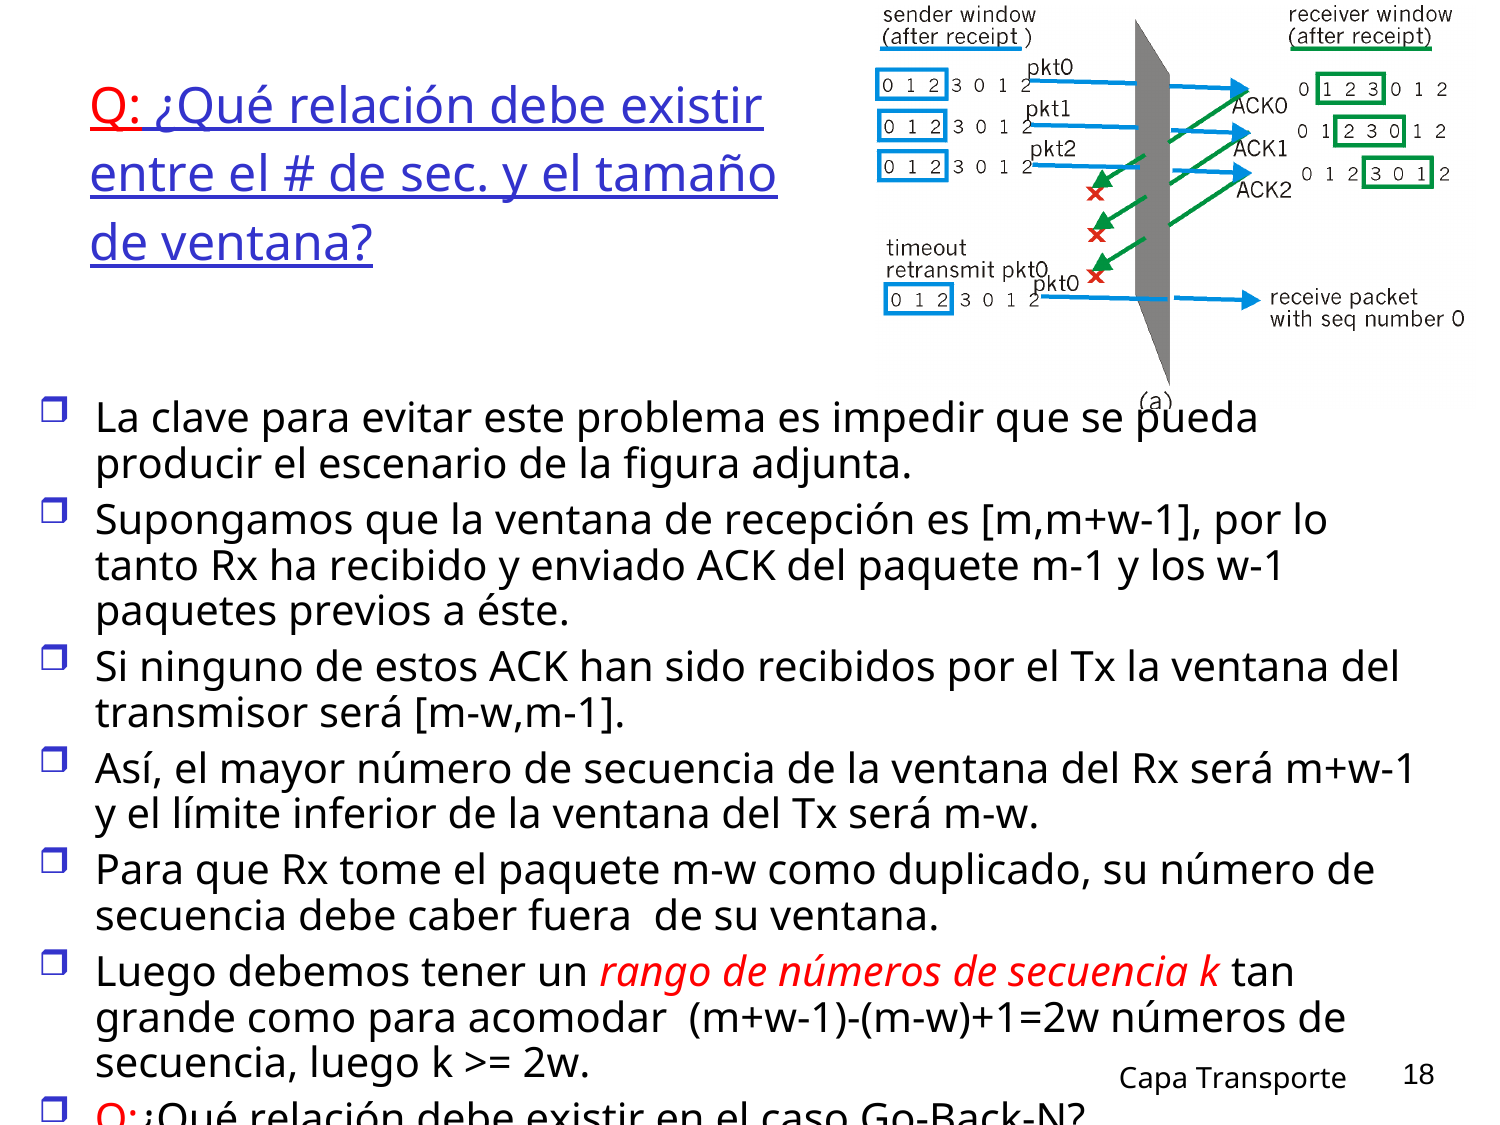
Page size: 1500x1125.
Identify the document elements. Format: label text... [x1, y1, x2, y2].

title Q: ¿Qué relación debe existir entre el # de sec. y el tamaño de ventana? [75, 78, 838, 335]
picture [875, 5, 1476, 410]
list La clave para evitar este problema es impedir que se pueda producir el escenario de la figura adjunta. Supongamos que la ventana de recepción es [m,m+w-1], por lo tanto Rx ha recibido y enviado ACK del paquete m-1 y los w-1 paquetes previos a éste. Si ninguno de estos ACK han sido recibidos por el Tx la ventana del transmisor será [m-w,m-1]. Así, el mayor número de secuencia de la ventana del Rx será m+w-1 y el límite inferior de la ventana del Tx será m-w. Para que Rx tome el paquete m-w como duplicado, su número de secuencia debe caber fuera de su ventana. Luego debemos tener un rango de números de secuencia k tan grande como para acomodar (m+w-1)-(m-w)+1=2w números de secuencia, luego k >= 2w. Q:¿Qué relación debe existir en el caso Go-Back-N? [24, 388, 1437, 1077]
